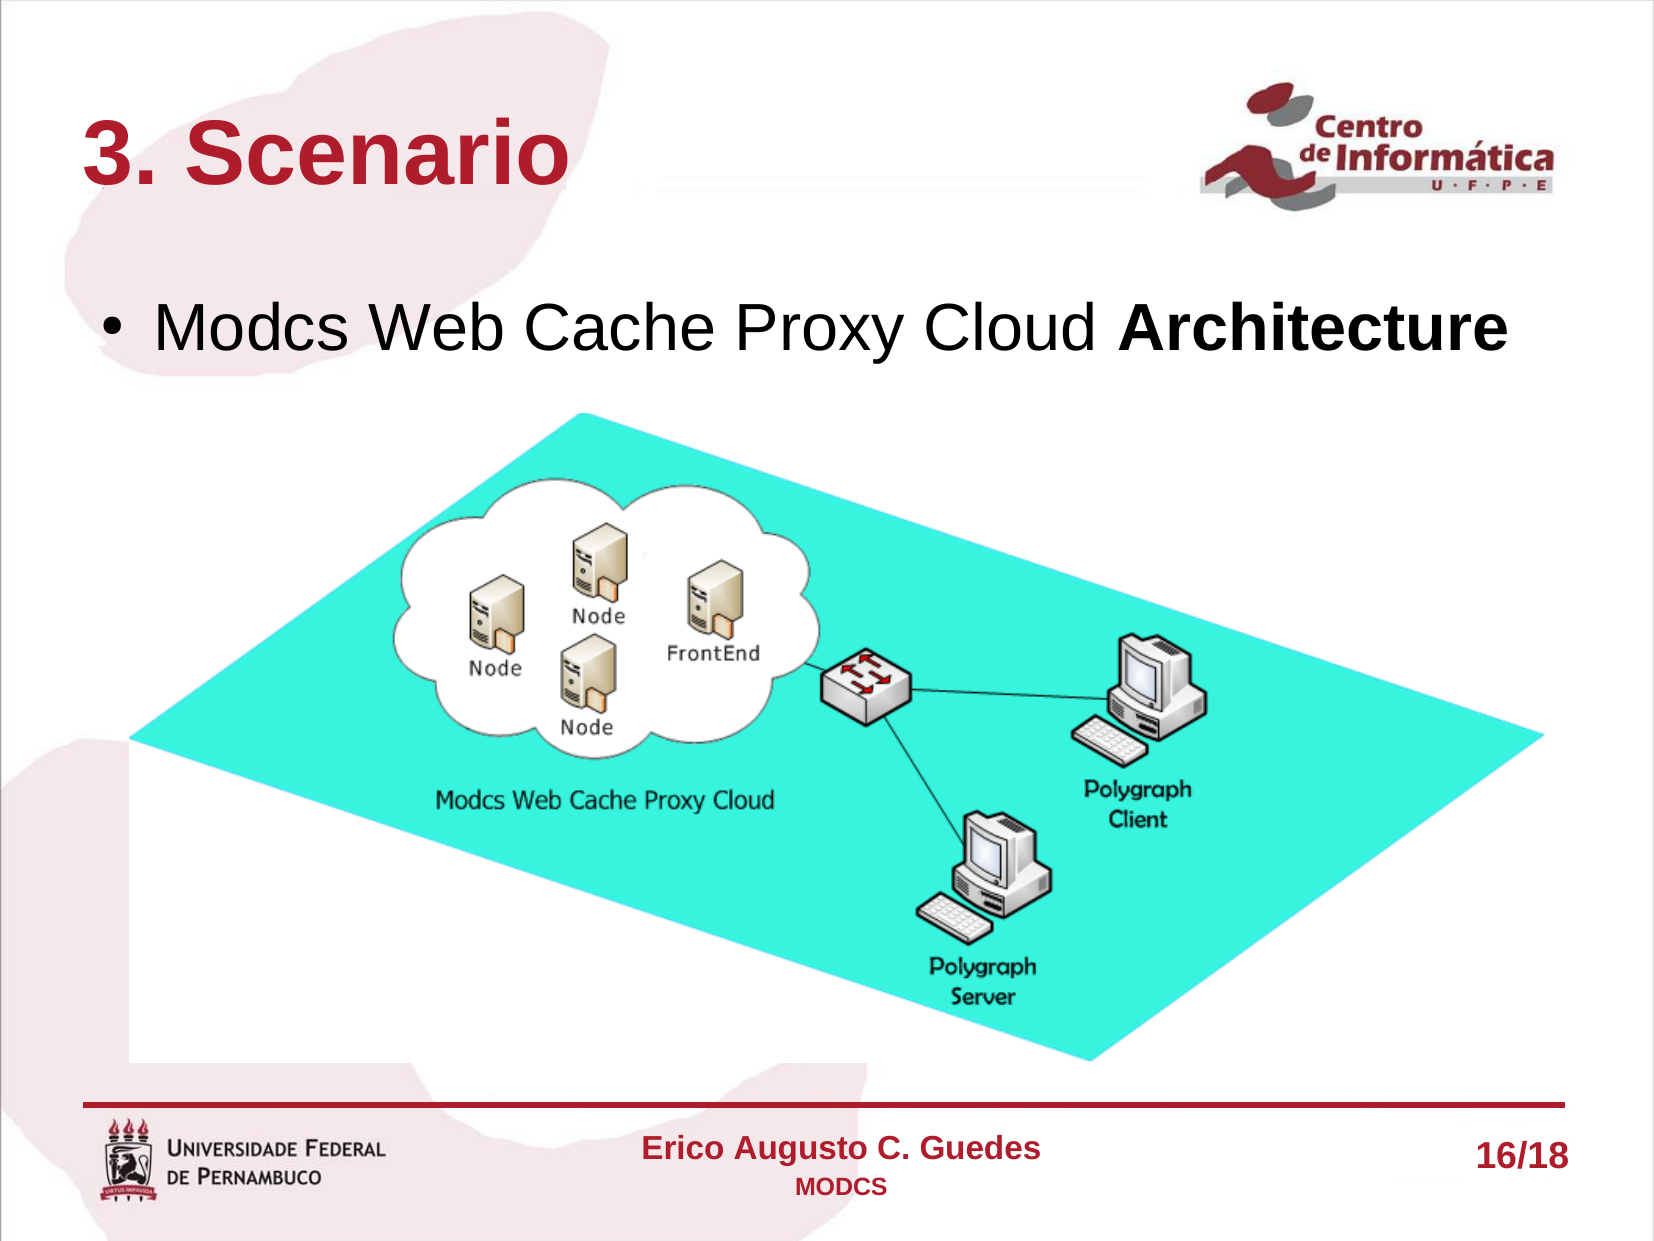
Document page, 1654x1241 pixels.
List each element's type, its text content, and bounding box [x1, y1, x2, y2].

title 3. Scenario [82, 56, 1571, 250]
picture [0, 0, 1654, 1241]
list Modcs Web Cache Proxy Cloud Architecture [82, 290, 1571, 1094]
